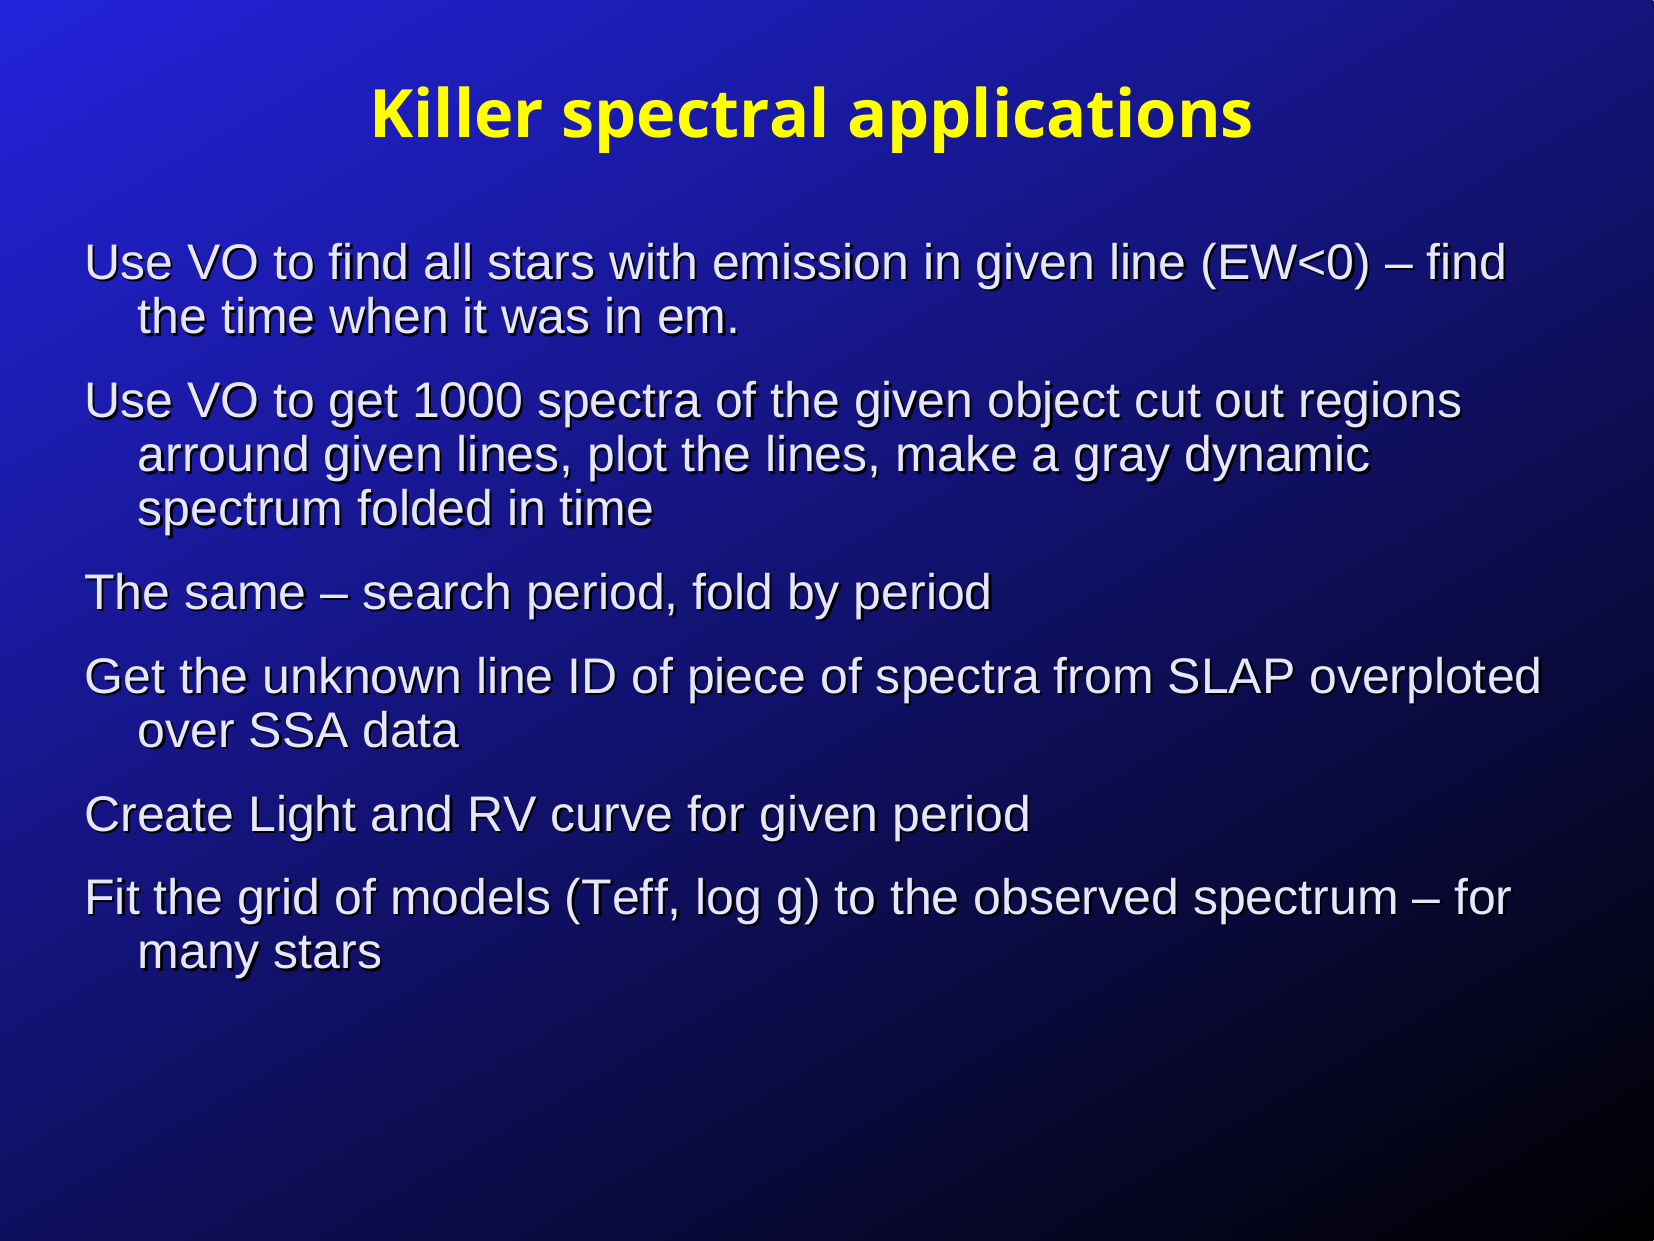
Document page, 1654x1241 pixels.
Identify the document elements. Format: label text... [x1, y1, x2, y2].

title Killer spectral applications [76, 7, 1566, 215]
list Use VO to find all stars with emission in given line (EW<0) – find the time when it was in em. Use VO to get 1000 spectra of the given object cut out regions arround given lines, plot the lines, make a gray dynamic spectrum folded in time The same – search period, fold by period Get the unknown line ID of piece of spectra from SLAP overploted over SSA data Create Light and RV curve for given period Fit the grid of models (Teff, log g) to the observed spectrum – for many stars [66, 235, 1556, 1040]
